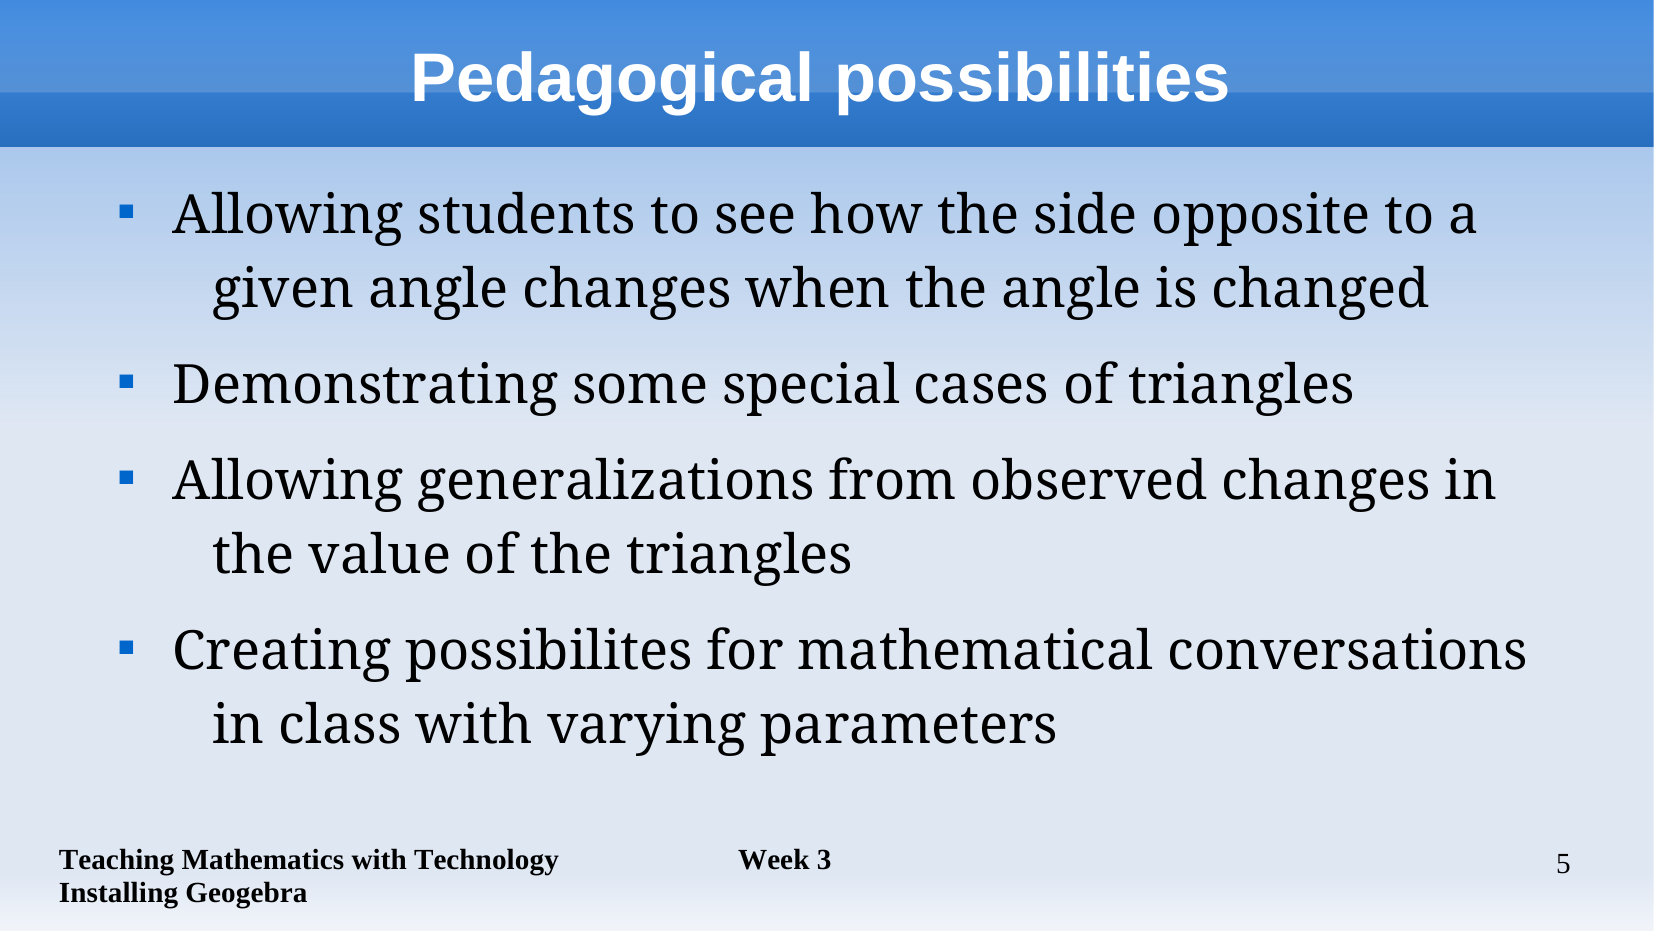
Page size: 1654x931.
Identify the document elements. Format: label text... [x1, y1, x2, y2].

list Allowing students to see how the side opposite to a given angle changes when the angle is changed Demonstrating some special cases of triangles Allowing generalizations from observed changes in the value of the triangles Creating possibilites for mathematical conversations in class with varying parameters [88, 175, 1577, 806]
title Pedagogical possibilities [76, 0, 1565, 156]
picture [0, 0, 1654, 931]
